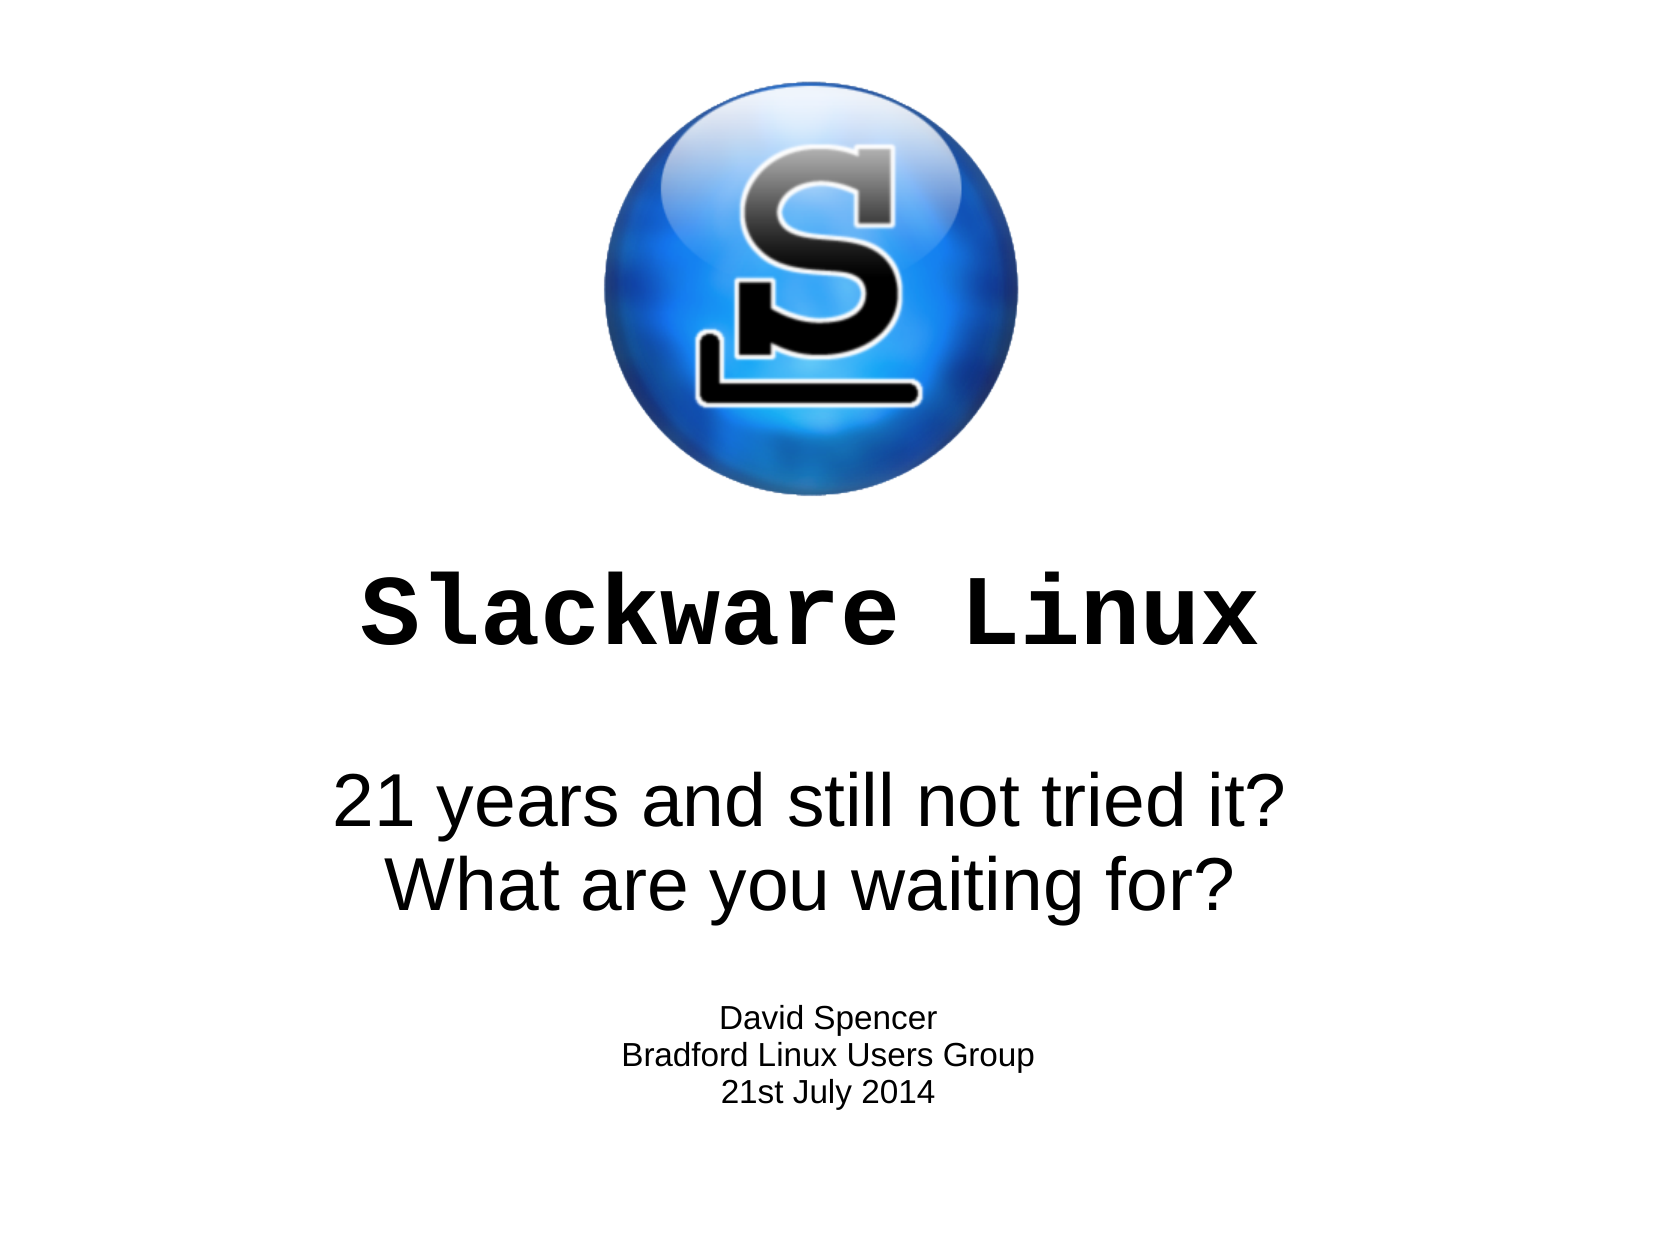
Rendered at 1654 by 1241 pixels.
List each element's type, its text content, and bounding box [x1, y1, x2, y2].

title David Spencer Bradford Linux Users Group 21st July 2014 [84, 951, 1573, 1159]
subtitle Slackware Linux 21 years and still not tried it? What are you waiting for? [82, 426, 1538, 1146]
picture [556, 23, 1091, 558]
